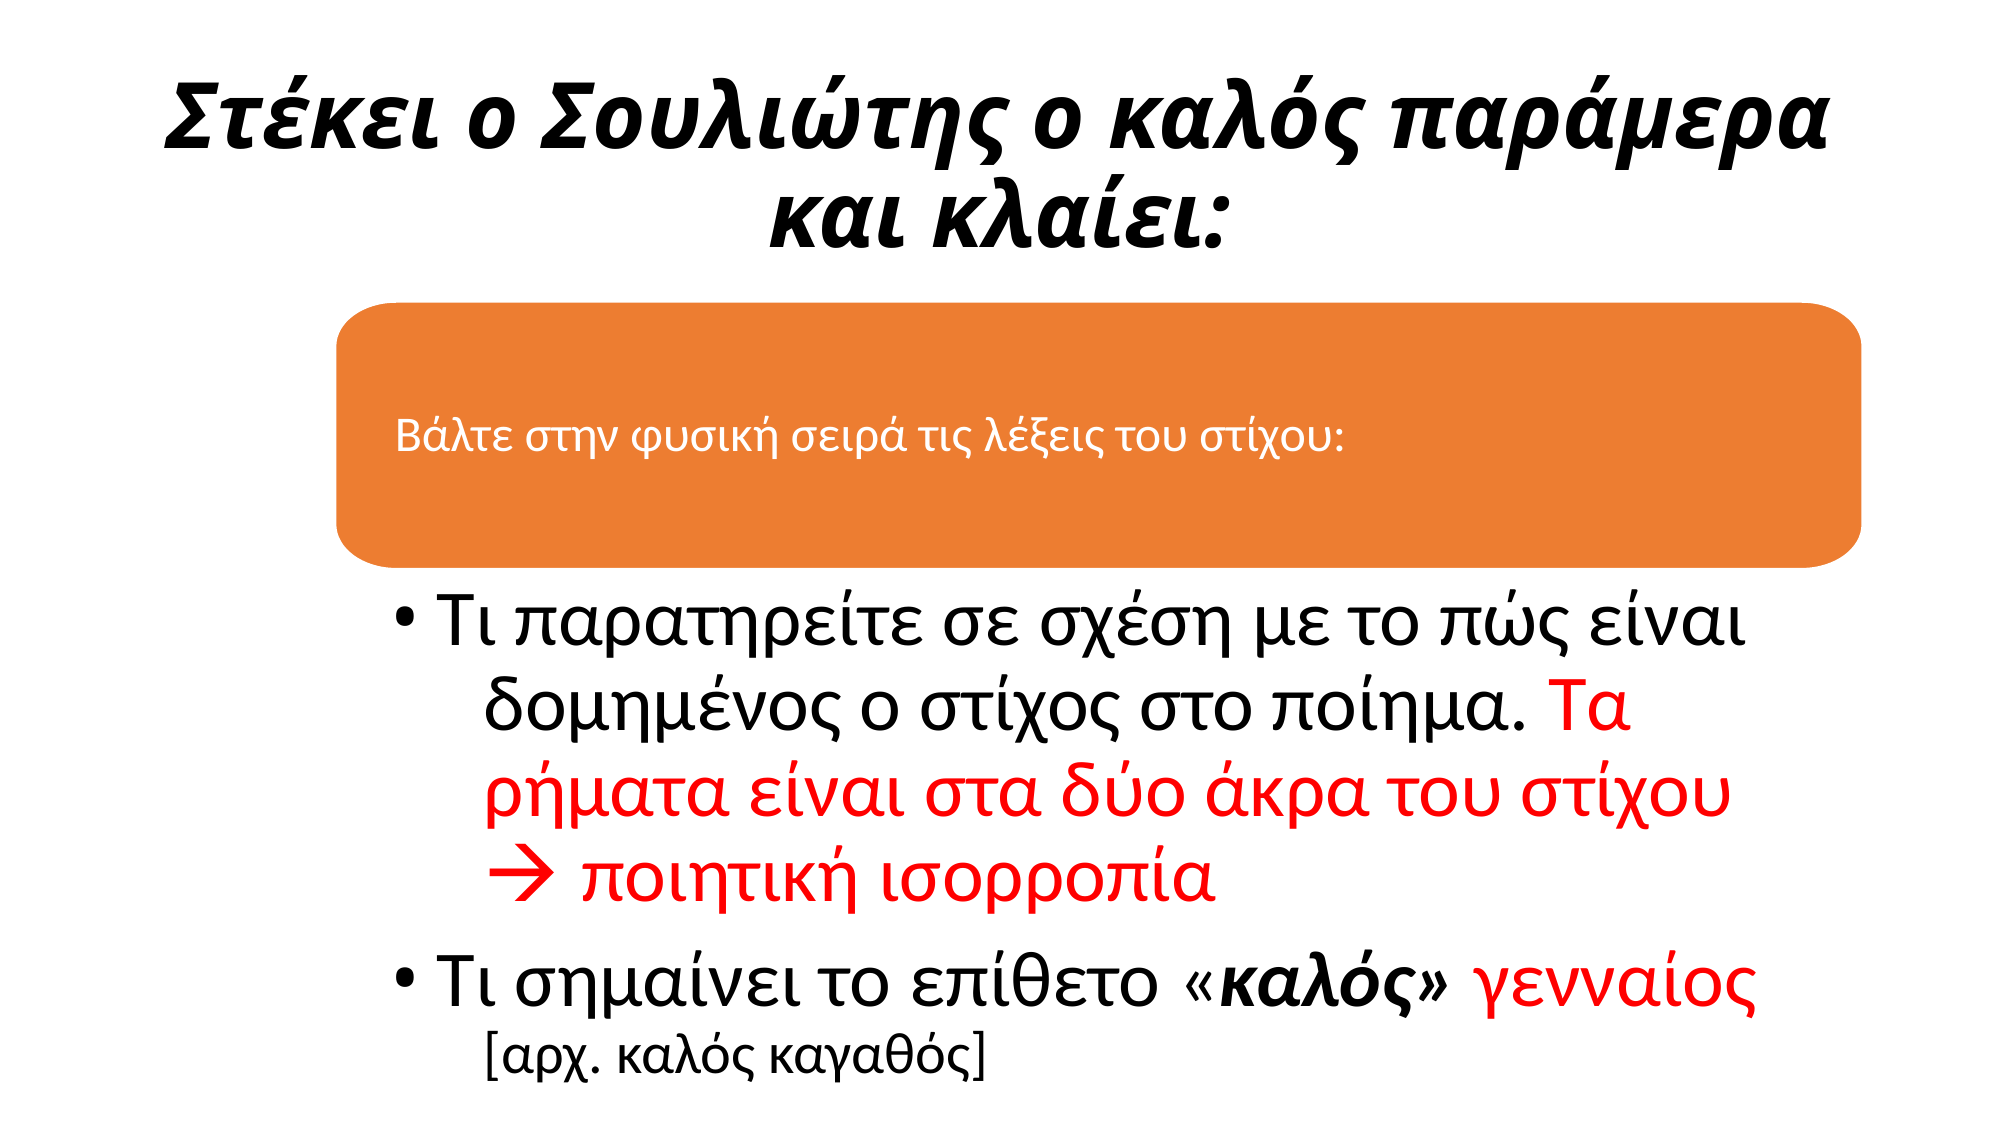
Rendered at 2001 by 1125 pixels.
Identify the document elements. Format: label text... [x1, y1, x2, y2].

title Στέκει ο Σουλιώτης ο καλός παράμερα και κλαίει: [137, 59, 1863, 278]
text_box Βάλτε στην φυσική σειρά τις λέξεις του στίχου: [335, 301, 1863, 568]
text_box Τι παρατηρείτε σε σχέση με το πώς είναι δομημένος ο στίχος στο ποίημα. Τα ρήματα είναι στα δύο άκρα του στίχου  ποιητική ισορροπία Τι σημαίνει το επίθετο «καλός» γενναίος [αρχ. καλός καγαθός] [335, 568, 1863, 764]
